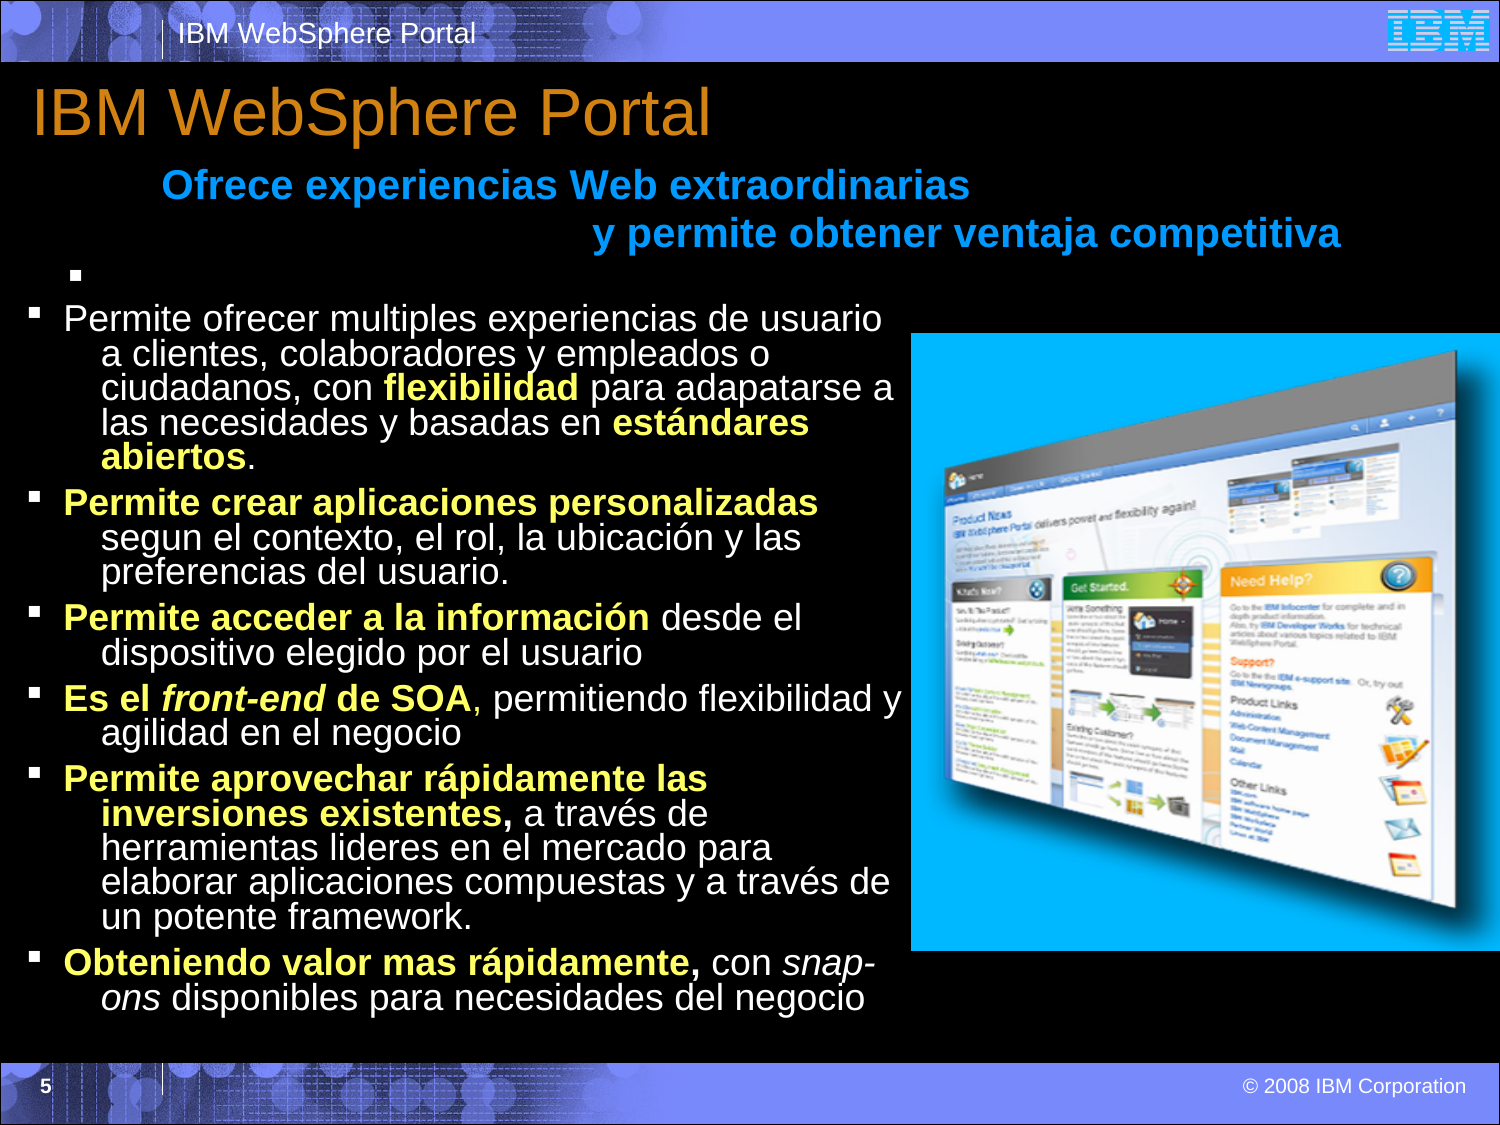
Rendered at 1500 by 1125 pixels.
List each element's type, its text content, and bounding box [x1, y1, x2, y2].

picture [1, 1, 1499, 62]
picture [1, 1063, 1499, 1124]
picture [945, 351, 1457, 908]
text_box IBM WebSphere Portal [16, 71, 1092, 159]
text_box Ofrece experiencias Web extraordinarias y permite obtener ventaja competitiva [52, 161, 1472, 336]
text_box Permite ofrecer multiples experiencias de usuario a clientes, colaboradores y empleados o ciudadanos, con flexibilidad para adapatarse a las necesidades y basadas en estándares abiertos. Permite crear aplicaciones personalizadas segun el contexto, el rol, la ubicación y las preferencias del usuario. Permite acceder a la información desde el dispositivo elegido por el usuario Es el front-end de SOA, permitiendo flexibilidad y agilidad en el negocio Permite aprovechar rápidamente las inversiones existentes, a través de herramientas lideres en el mercado para elaborar aplicaciones compuestas y a través de un potente framework. Obteniendo valor mas rápidamente, con snap-ons disponibles para necesidades del negocio [10, 238, 923, 1054]
